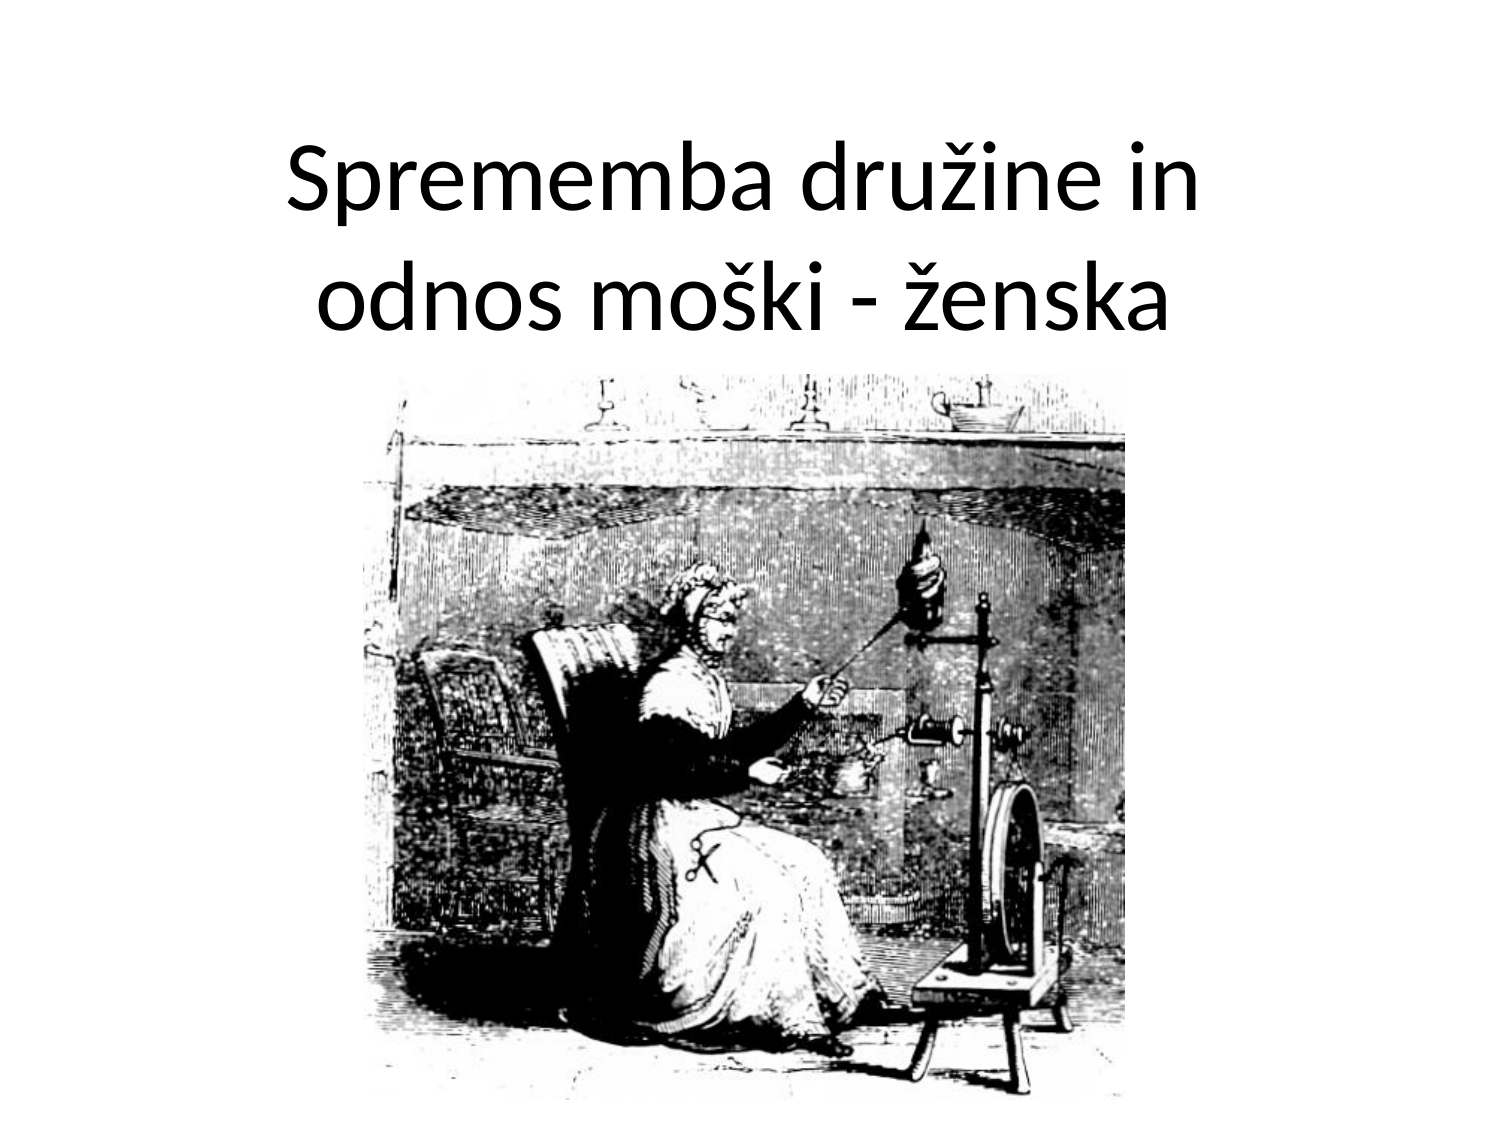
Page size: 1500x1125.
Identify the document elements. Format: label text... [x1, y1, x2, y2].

title Sprememba družine in odnos moški - ženska [23, 0, 1465, 486]
picture [363, 374, 1125, 1100]
